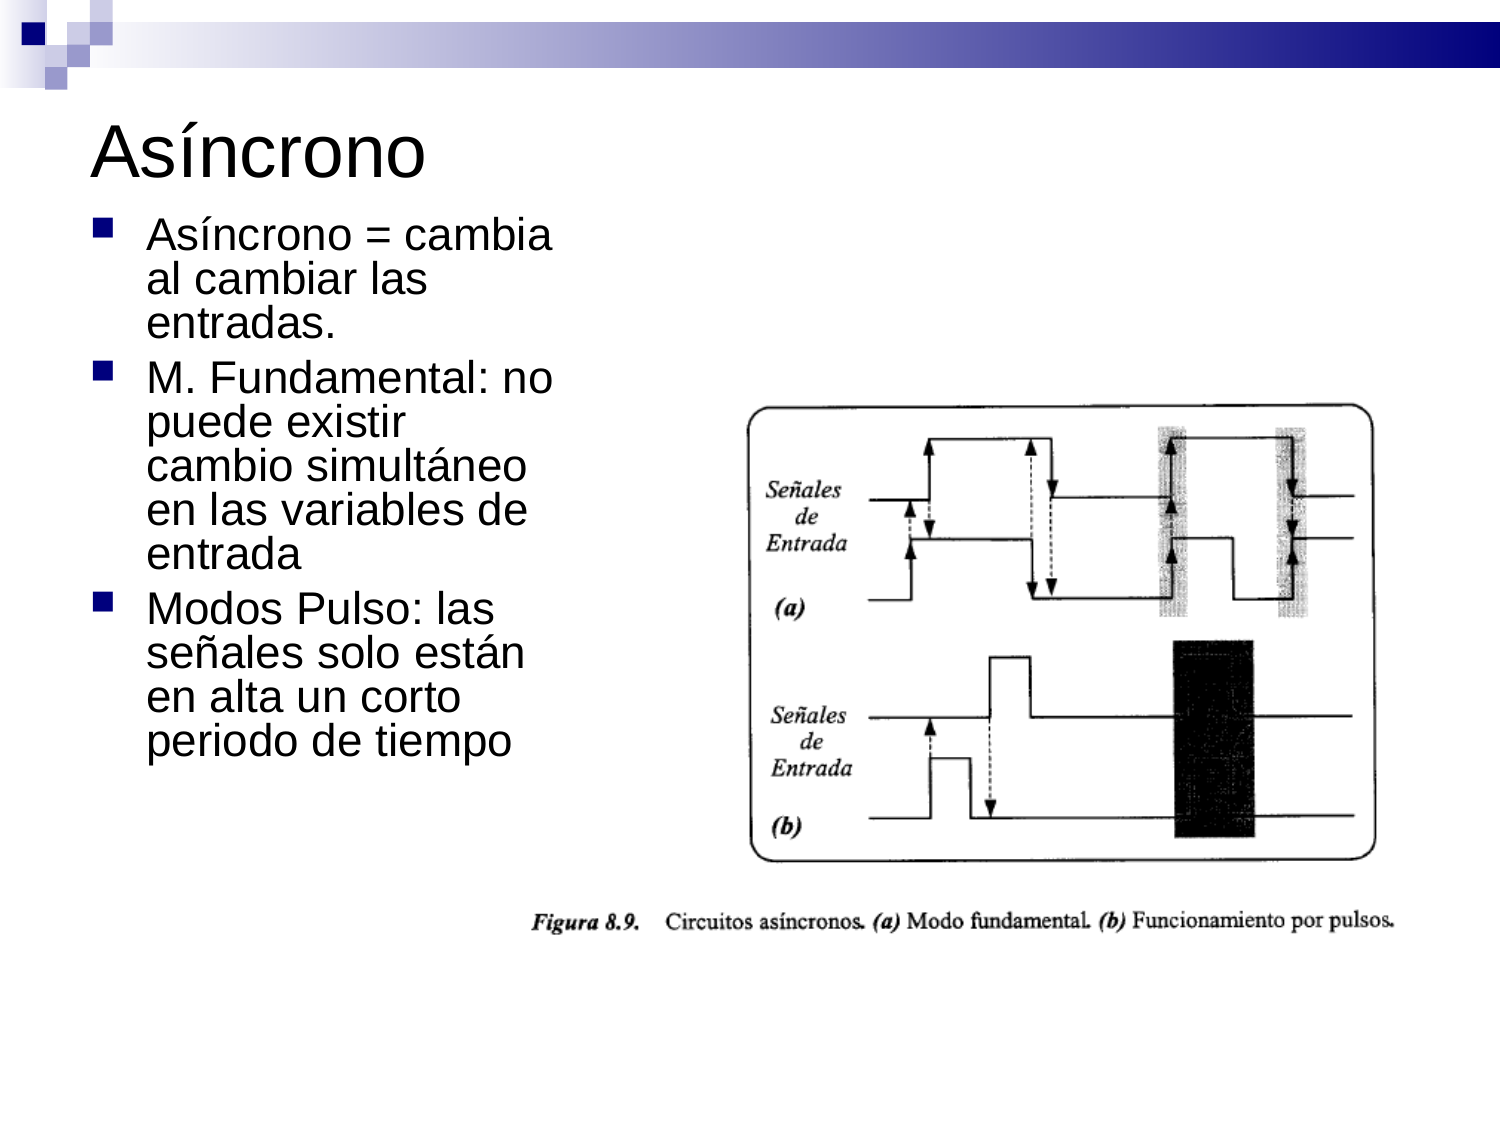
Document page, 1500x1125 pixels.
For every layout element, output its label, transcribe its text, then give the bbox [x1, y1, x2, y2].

picture [573, 385, 1428, 959]
list Asíncrono = cambia al cambiar las entradas. M. Fundamental: no puede existir cambio simultáneo en las variables de entrada Modos Pulso: las señales solo están en alta un corto periodo de tiempo [74, 207, 573, 963]
title Asíncrono [75, 75, 1426, 221]
